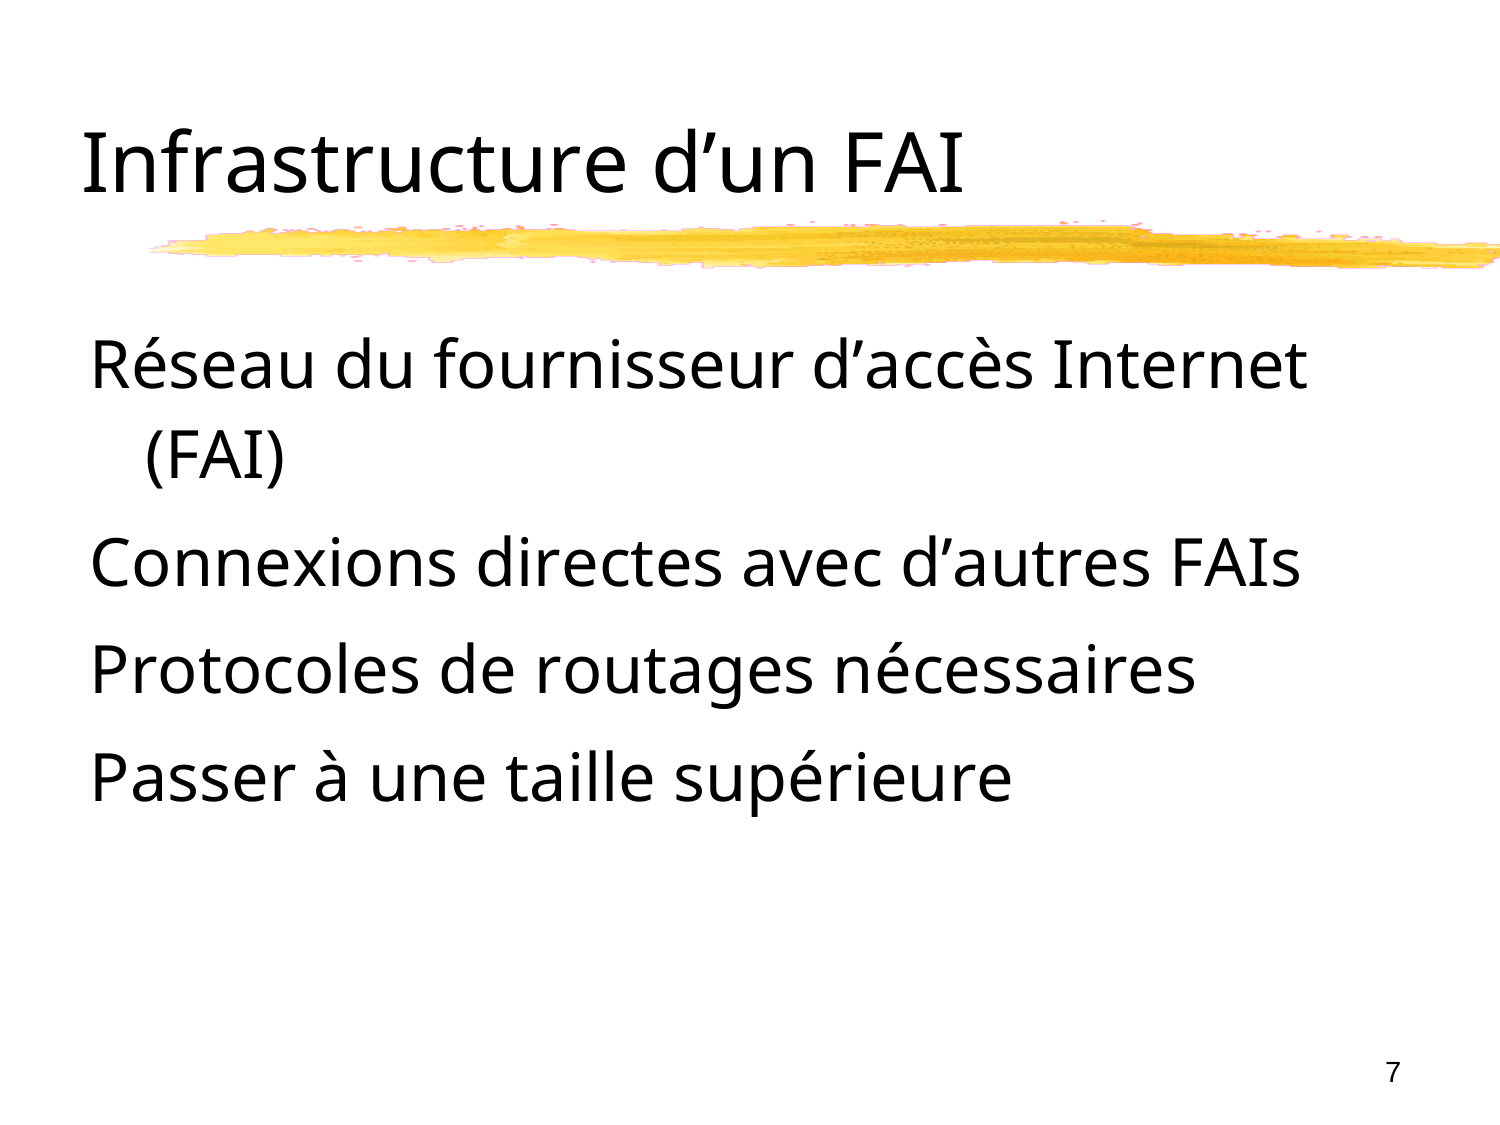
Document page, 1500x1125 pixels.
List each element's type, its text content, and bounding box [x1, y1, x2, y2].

list Réseau du fournisseur d’accès Internet (FAI)‏ Connexions directes avec d’autres FAIs Protocoles de routages nécessaires Passer à une taille supérieure [74, 309, 1417, 995]
title Infrastructure d’un FAI [66, 37, 1342, 225]
picture [150, 215, 1500, 279]
text_box <number> [1104, 1021, 1416, 1097]
